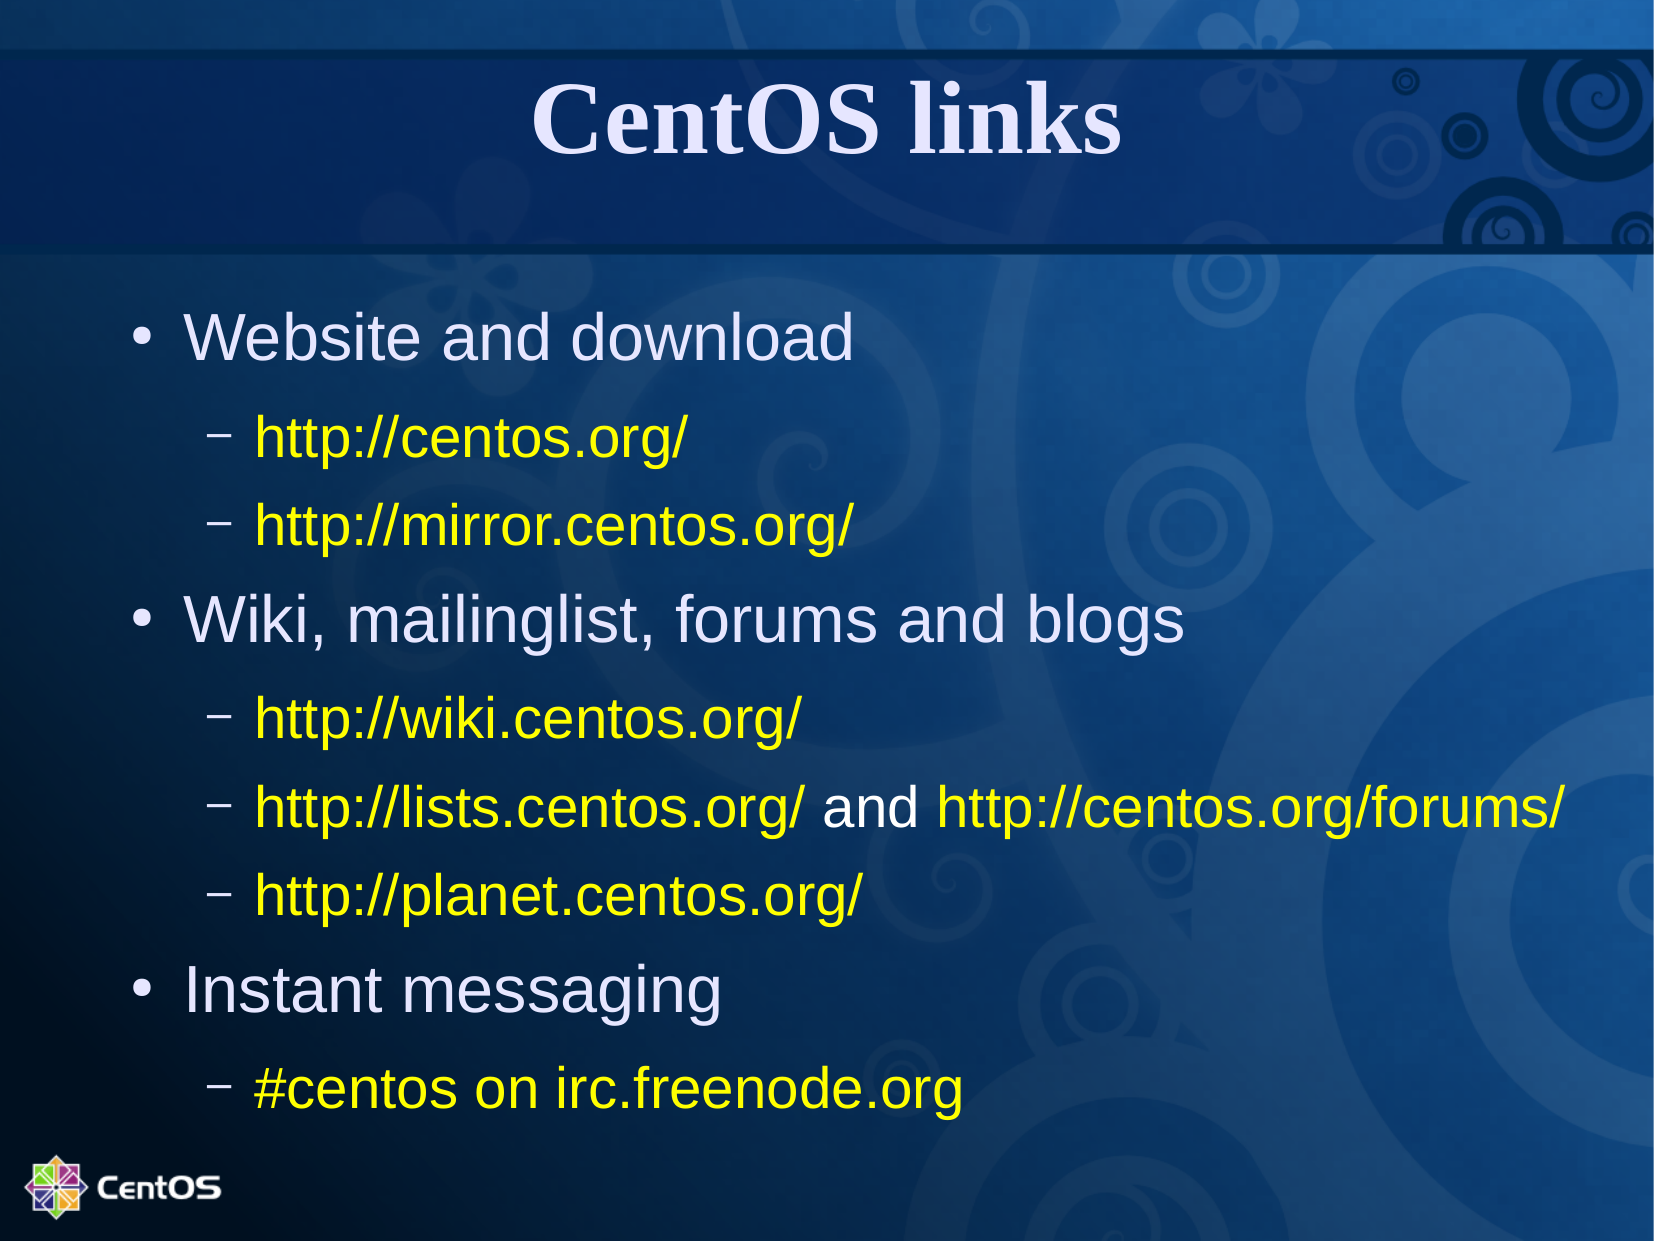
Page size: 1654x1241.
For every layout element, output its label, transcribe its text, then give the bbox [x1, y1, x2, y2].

list Website and download http://centos.org/ http://mirror.centos.org/ Wiki, mailinglist, forums and blogs http://wiki.centos.org/ http://lists.centos.org/ and http://centos.org/forums/ http://planet.centos.org/ Instant messaging #centos on irc.freenode.org [112, 300, 1601, 1241]
picture [0, 0, 1654, 1241]
title CentOS links [82, 49, 1571, 188]
